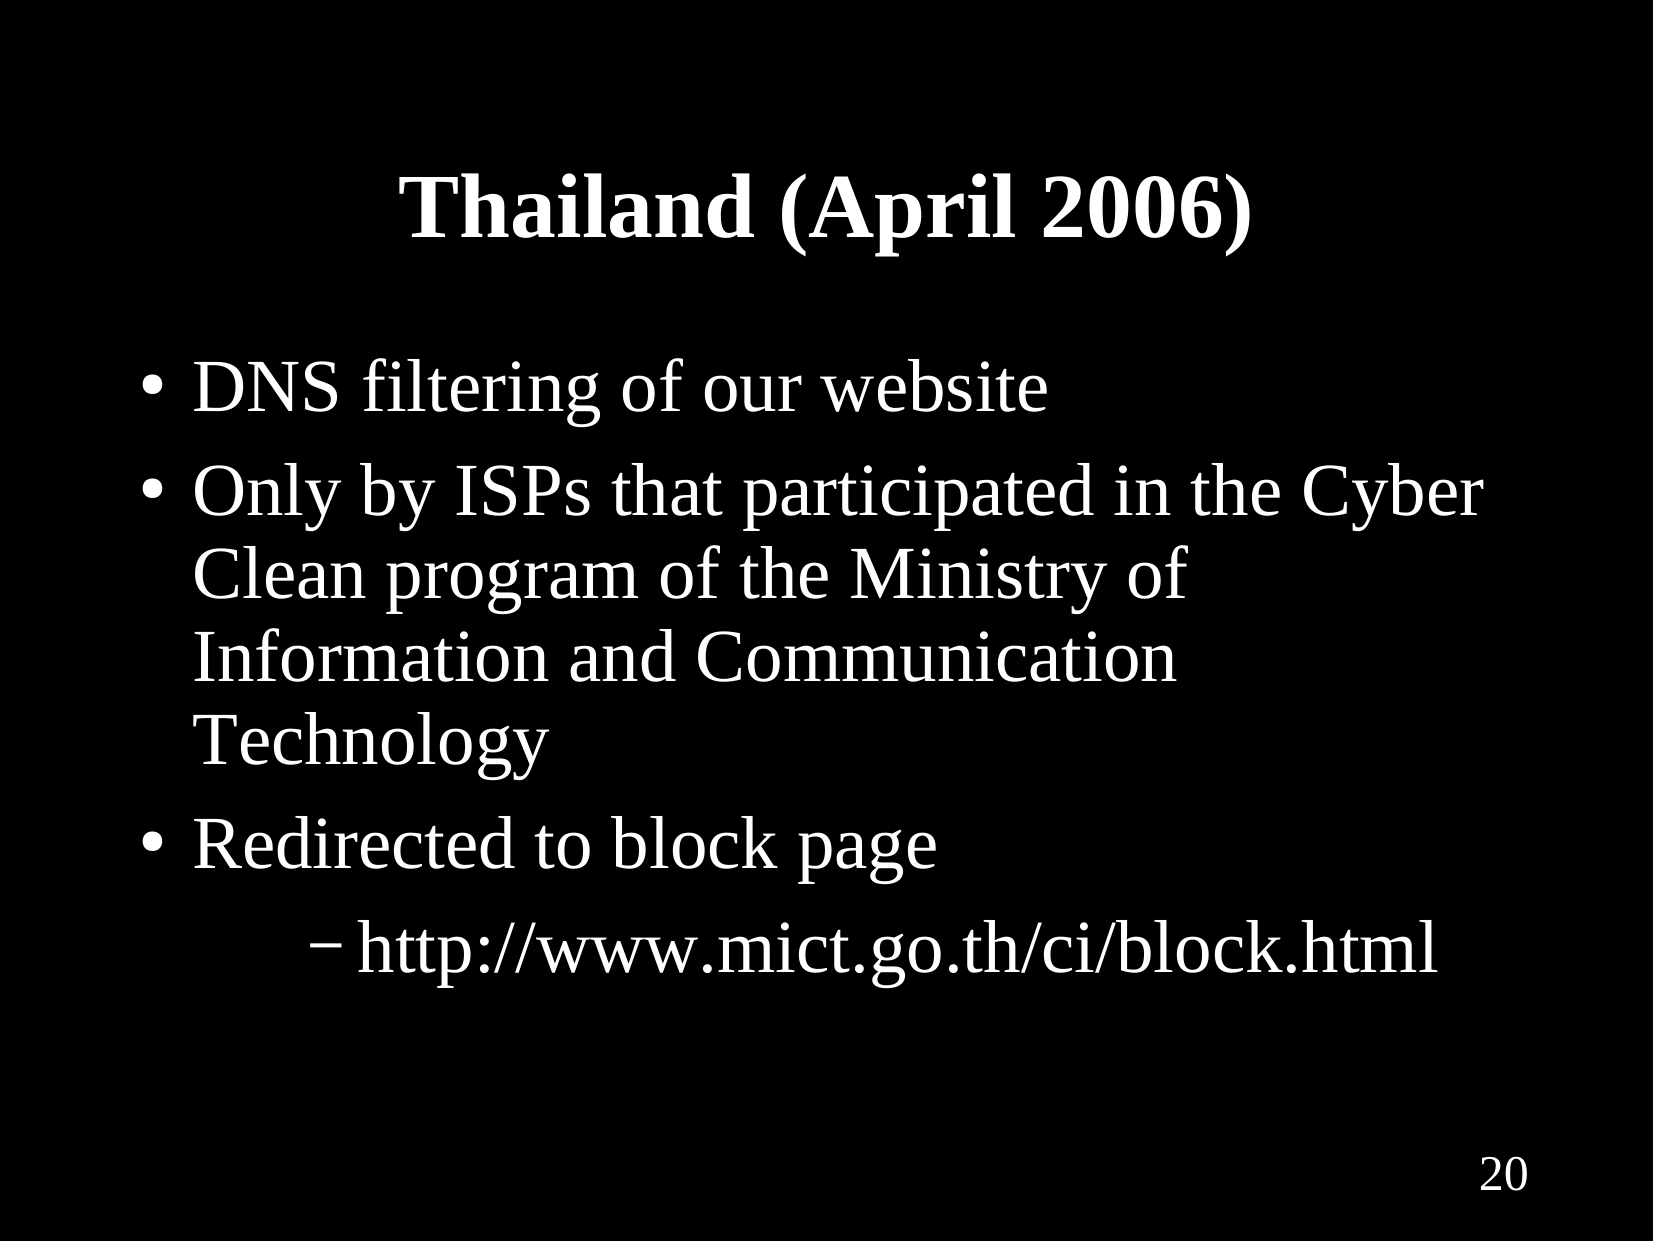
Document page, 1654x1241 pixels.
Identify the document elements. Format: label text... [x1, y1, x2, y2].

list DNS filtering of our website Only by ISPs that participated in the Cyber Clean program of the Ministry of Information and Communication Technology Redirected to block page http://www.mict.go.th/ci/block.html [121, 344, 1534, 1127]
title Thailand (April 2006) [121, 102, 1534, 311]
